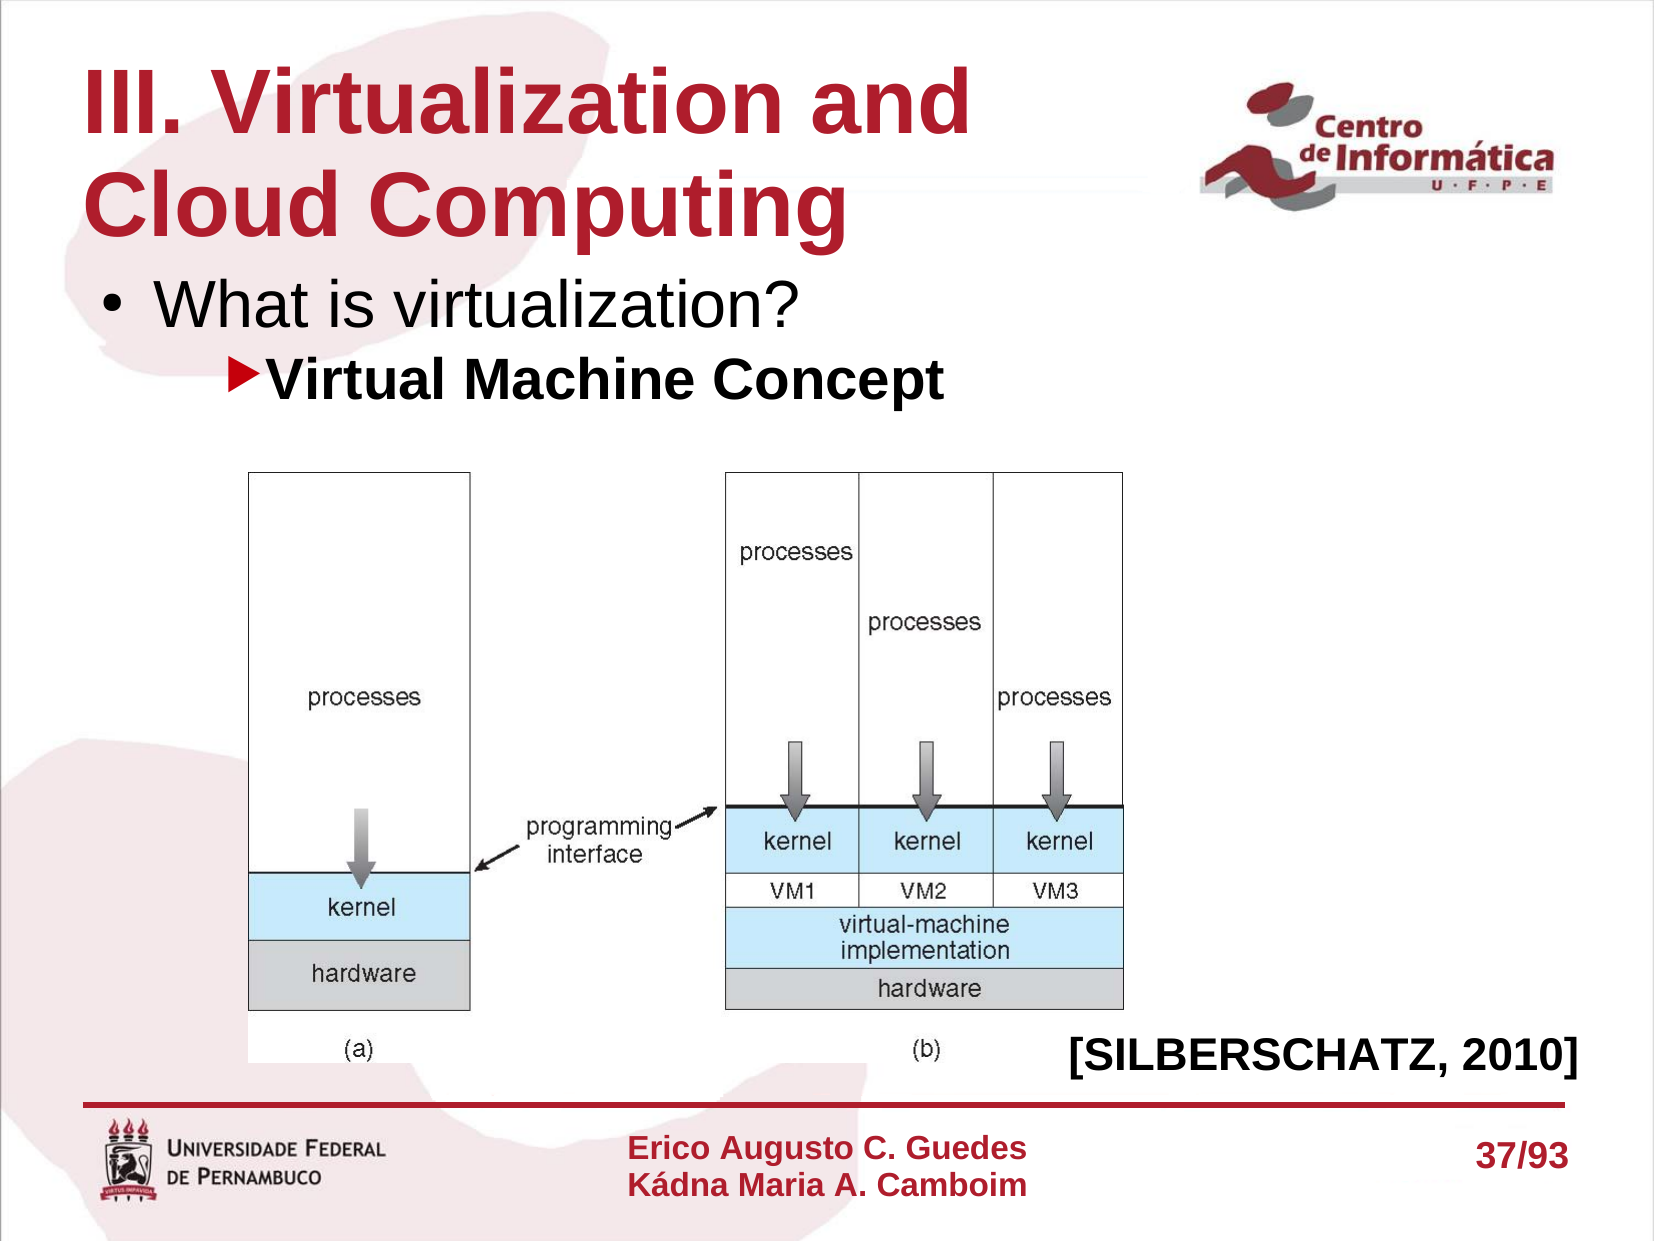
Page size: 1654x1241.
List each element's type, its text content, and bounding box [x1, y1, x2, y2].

picture [0, 0, 1654, 1241]
text_box [SILBERSCHATZ, 2010] [1053, 1021, 1595, 1096]
list What is virtualization? Virtual Machine Concept [82, 266, 1571, 1071]
title III. Virtualization and Cloud Computing [82, 34, 1571, 266]
